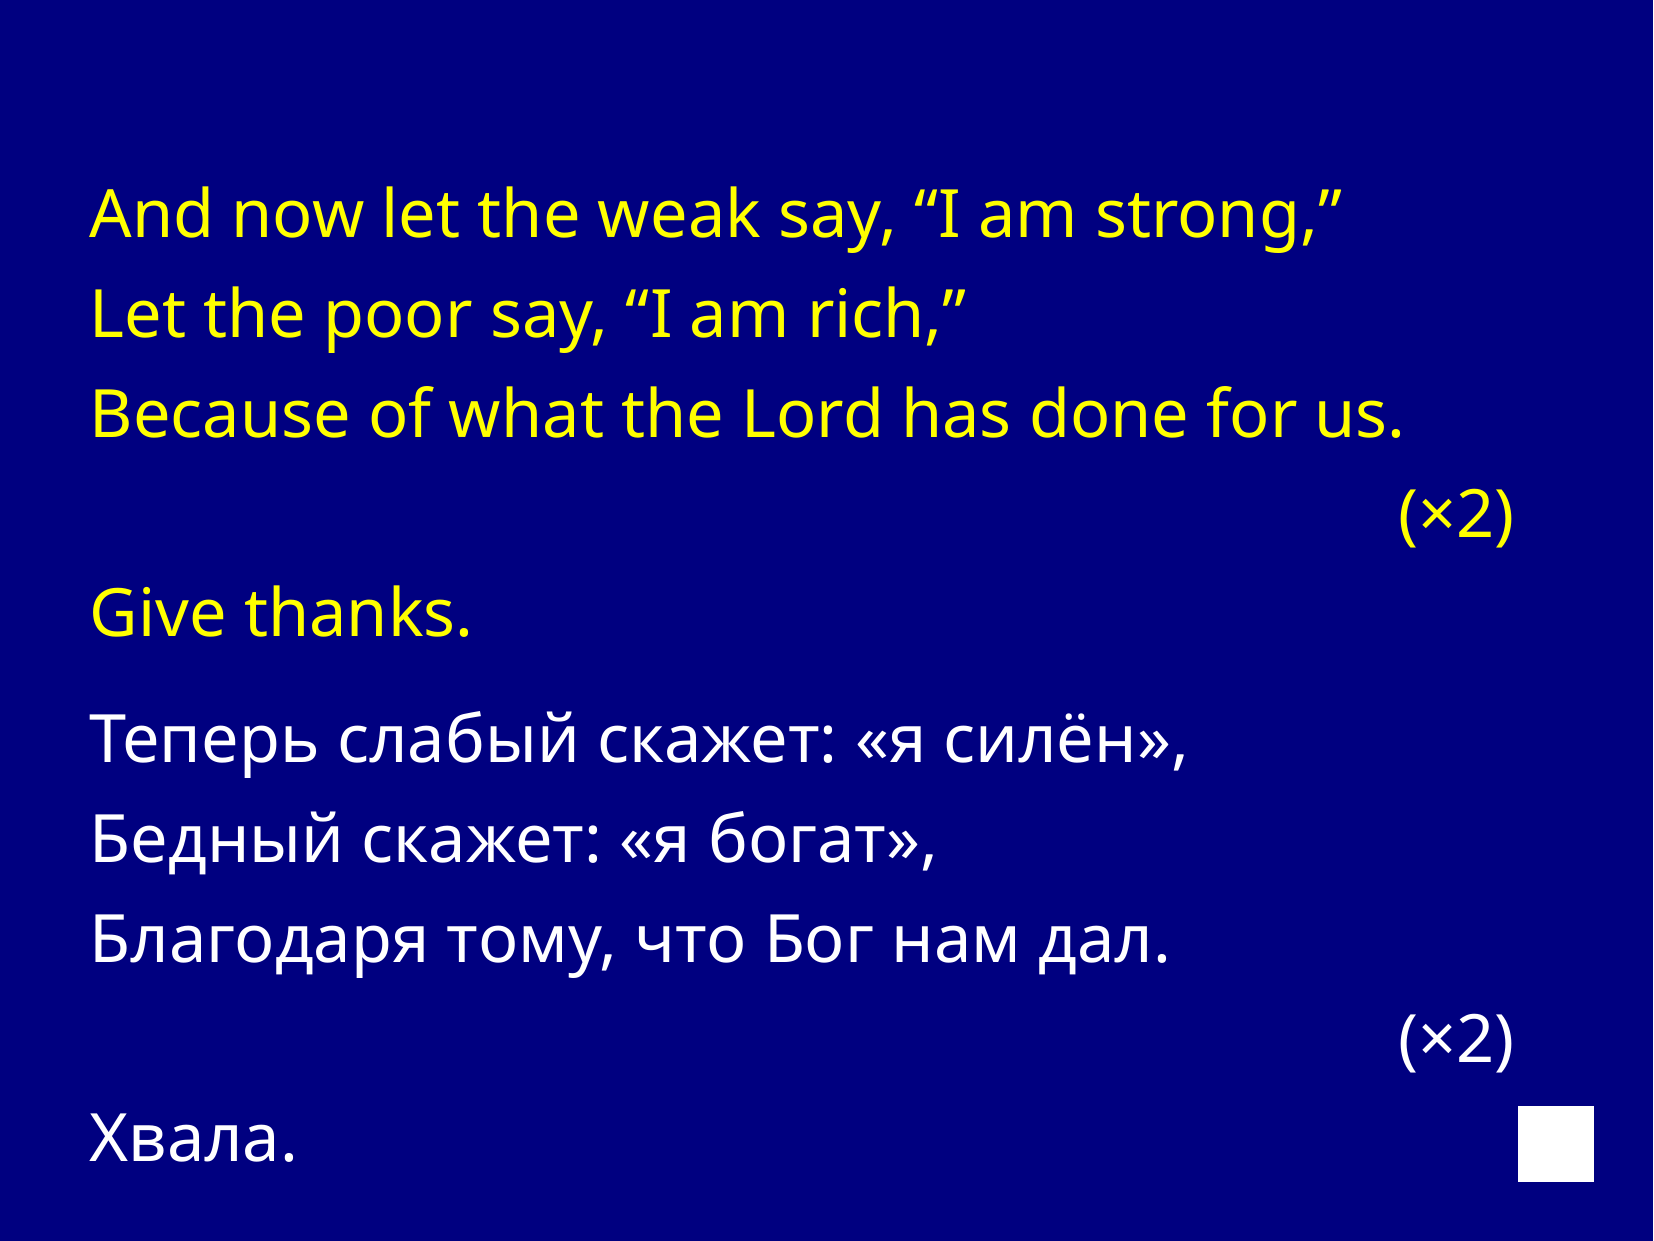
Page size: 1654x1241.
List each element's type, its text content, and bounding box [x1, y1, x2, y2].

text_box Теперь слабый скажет: «я силён», Бедный скажет: «я богат», Благодаря тому, что Бог нам дал. (×2) Хвала. [75, 675, 1576, 1163]
text_box [1518, 1106, 1594, 1182]
text_box And now let the weak say, “I am strong,” Let the poor say, “I am rich,” Because of what the Lord has done for us. (×2) Give thanks. [75, 150, 1576, 638]
